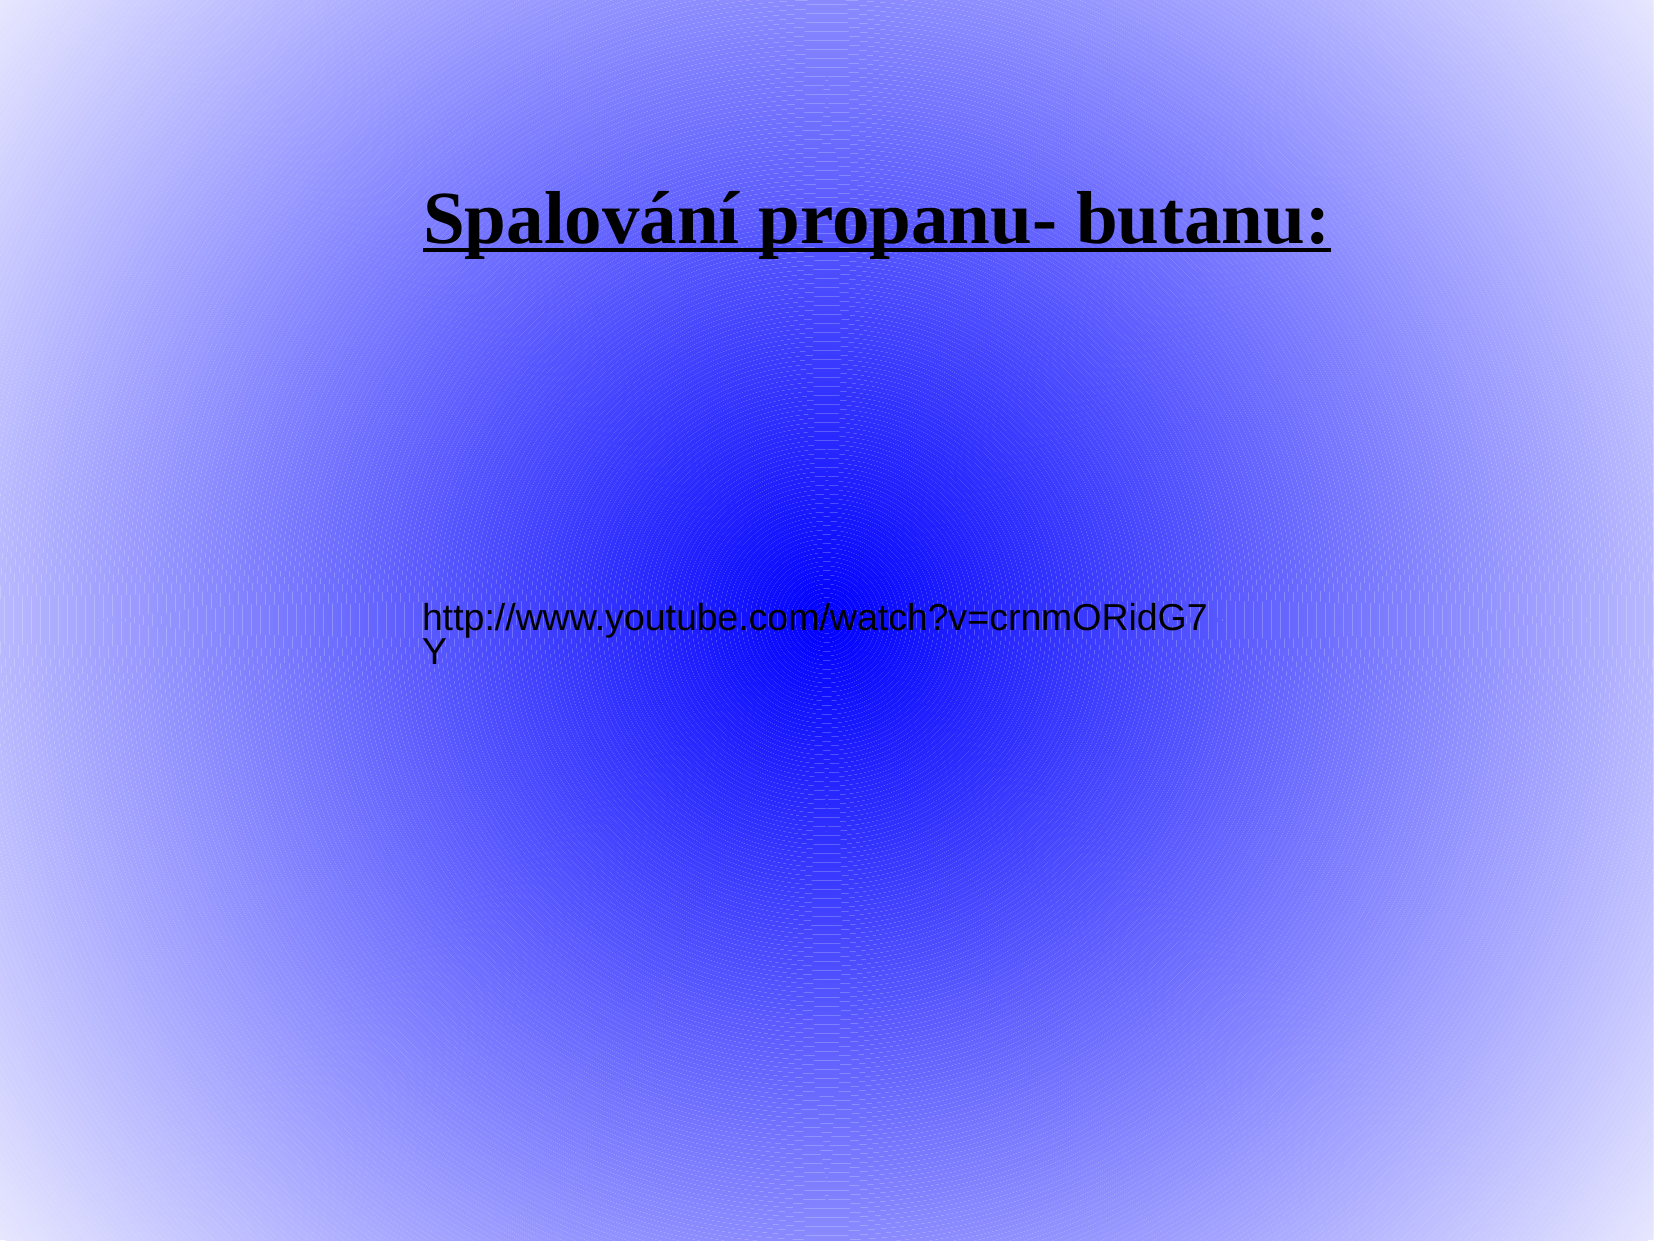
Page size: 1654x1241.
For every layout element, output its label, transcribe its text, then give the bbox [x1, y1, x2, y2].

text_box http://www.youtube.com/watch?v=crnmORidG7Y [407, 589, 1245, 688]
text_box Spalování propanu- butanu: [273, 177, 1381, 261]
